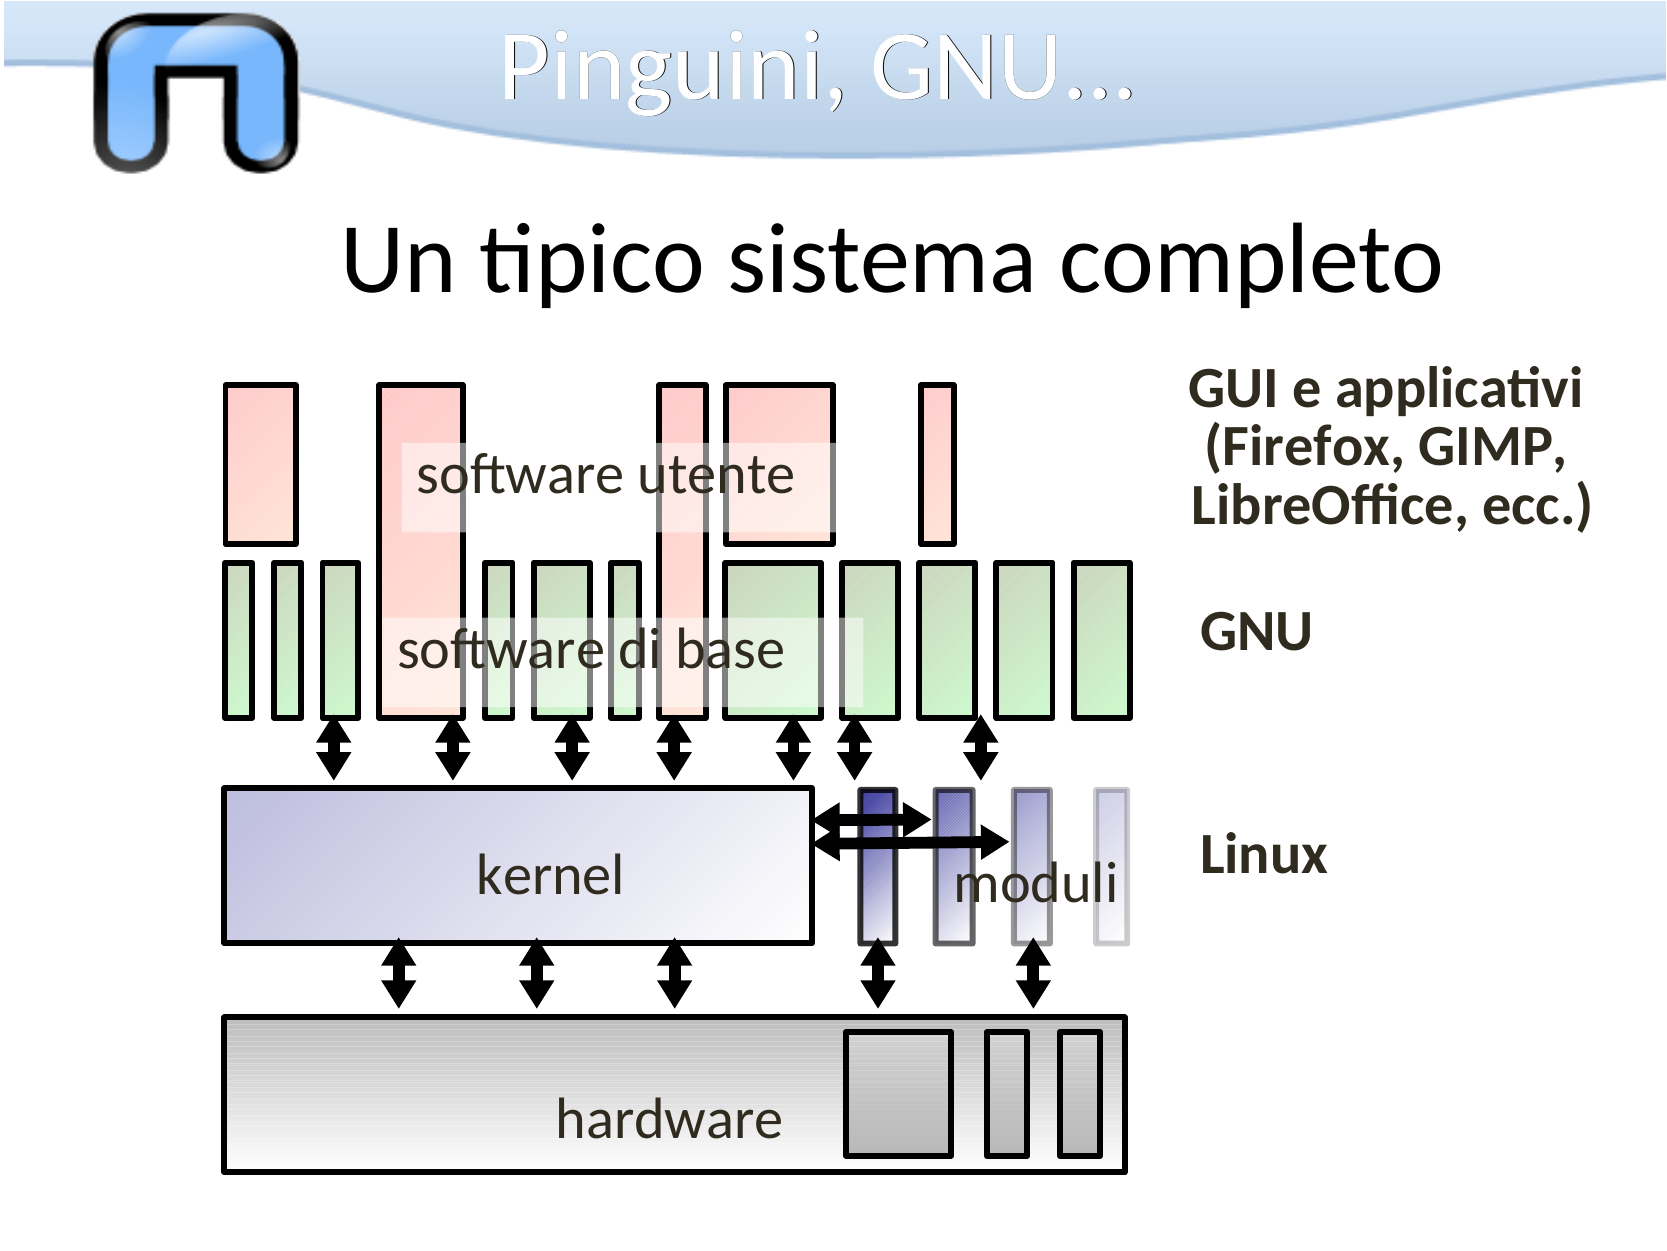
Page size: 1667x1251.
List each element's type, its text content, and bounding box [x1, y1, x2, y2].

text_box moduli [938, 851, 1157, 941]
text_box GNU [1185, 598, 1361, 690]
text_box [860, 789, 896, 814]
text_box [919, 562, 976, 718]
text_box [484, 562, 513, 617]
text_box [274, 562, 302, 718]
text_box [725, 562, 822, 617]
text_box [484, 708, 513, 718]
text_box [725, 385, 834, 442]
text_box [225, 385, 296, 544]
text_box software di base [382, 617, 864, 708]
text_box [996, 562, 1053, 718]
text_box [725, 708, 822, 718]
text_box [920, 385, 954, 544]
text_box [935, 849, 973, 944]
text_box GUI e applicativi (Firefox, GIMP, LibreOffice, ecc.) [1174, 356, 1667, 599]
text_box kernel [461, 843, 655, 934]
picture [463, 533, 659, 617]
text_box [224, 788, 812, 944]
text_box [224, 1017, 1125, 1173]
text_box [860, 826, 896, 837]
picture [0, 0, 1667, 1251]
text_box [725, 533, 834, 544]
text_box [659, 708, 706, 718]
text_box [610, 562, 639, 617]
text_box Pinguini, GNU... [483, 16, 1279, 166]
text_box [659, 533, 706, 617]
text_box [1073, 562, 1130, 718]
text_box hardware [540, 1087, 822, 1177]
text_box [842, 562, 899, 718]
text_box [322, 562, 359, 718]
text_box [225, 562, 253, 718]
text_box software utente [401, 442, 853, 533]
title Un tipico sistema completo [148, 212, 1637, 447]
text_box [860, 849, 896, 944]
text_box [533, 562, 590, 617]
text_box [1096, 789, 1128, 851]
text_box [379, 385, 463, 718]
text_box [1013, 789, 1050, 851]
text_box [533, 708, 590, 718]
text_box [659, 385, 706, 442]
text_box [935, 789, 973, 836]
text_box [610, 708, 639, 718]
text_box Linux [1185, 822, 1371, 913]
